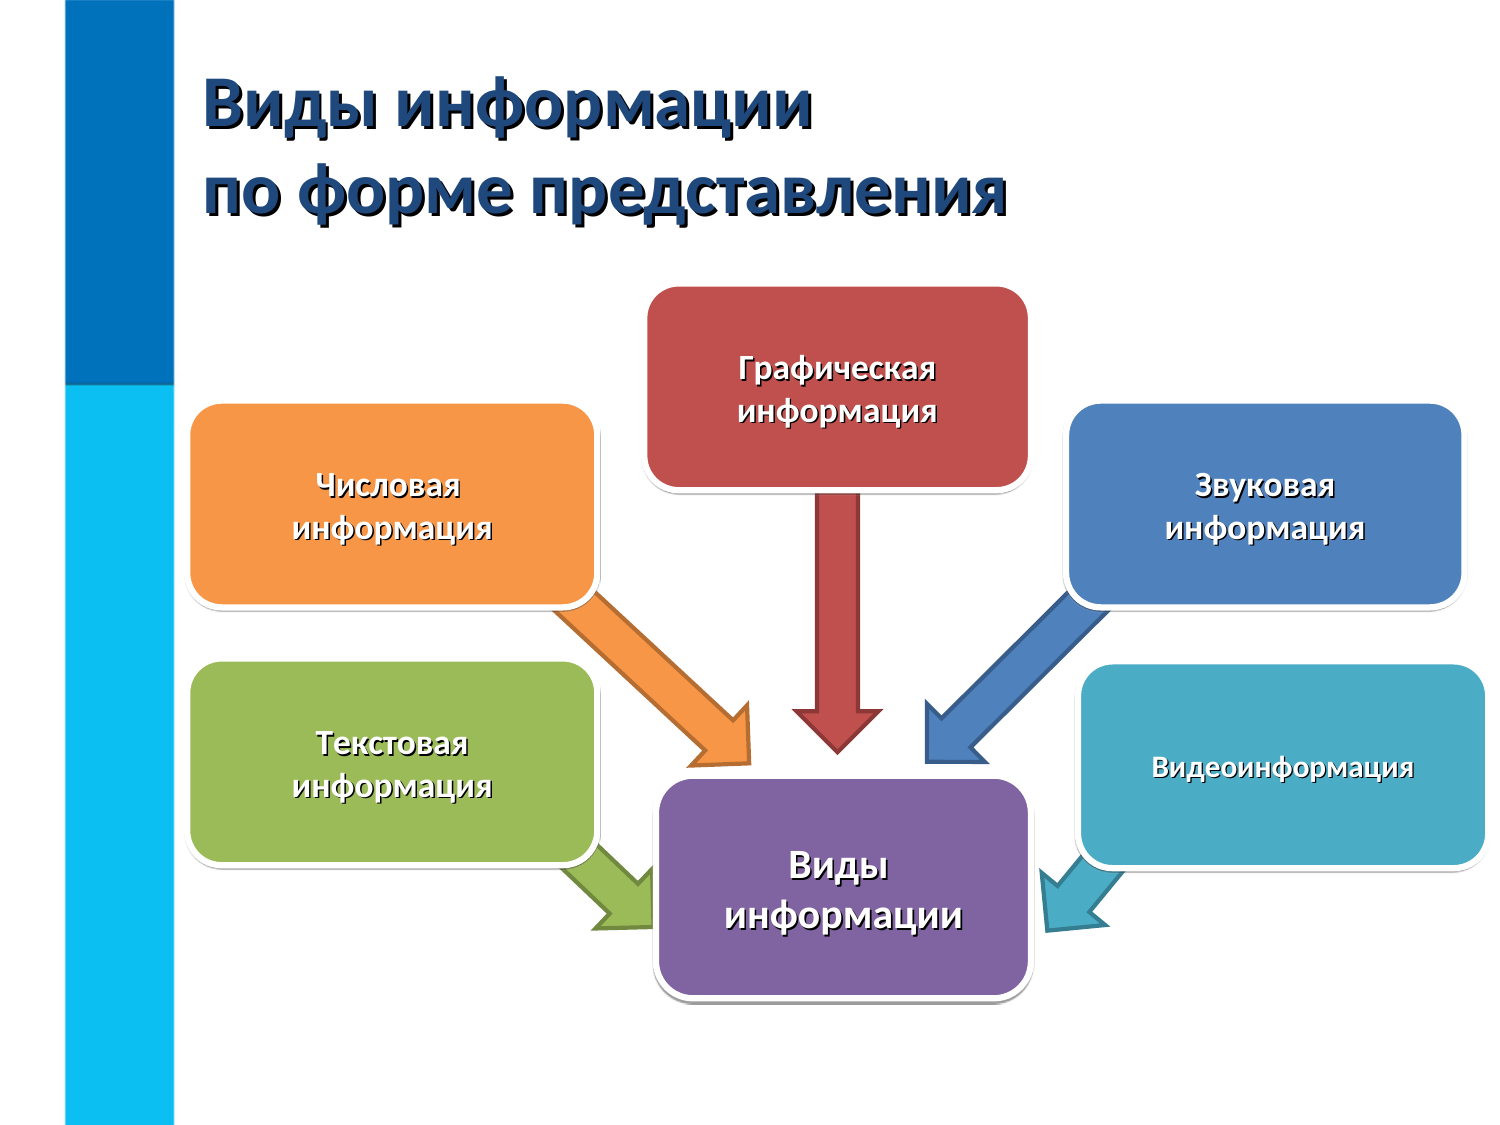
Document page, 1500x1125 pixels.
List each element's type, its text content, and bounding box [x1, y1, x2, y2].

text_box [926, 590, 1111, 762]
text_box Виды информации [655, 775, 1031, 999]
text_box Текстовая информация [187, 658, 598, 866]
text_box [796, 491, 879, 753]
text_box [559, 843, 654, 929]
text_box [551, 590, 750, 766]
text_box Видеоинформация [1077, 661, 1489, 869]
text_box [1041, 854, 1125, 931]
text_box Графическая информация [644, 283, 1031, 491]
title Виды информации по форме представления [187, 82, 1425, 200]
text_box Числовая информация [187, 400, 598, 608]
picture [0, 0, 1500, 1125]
text_box Звуковая информация [1066, 400, 1465, 608]
